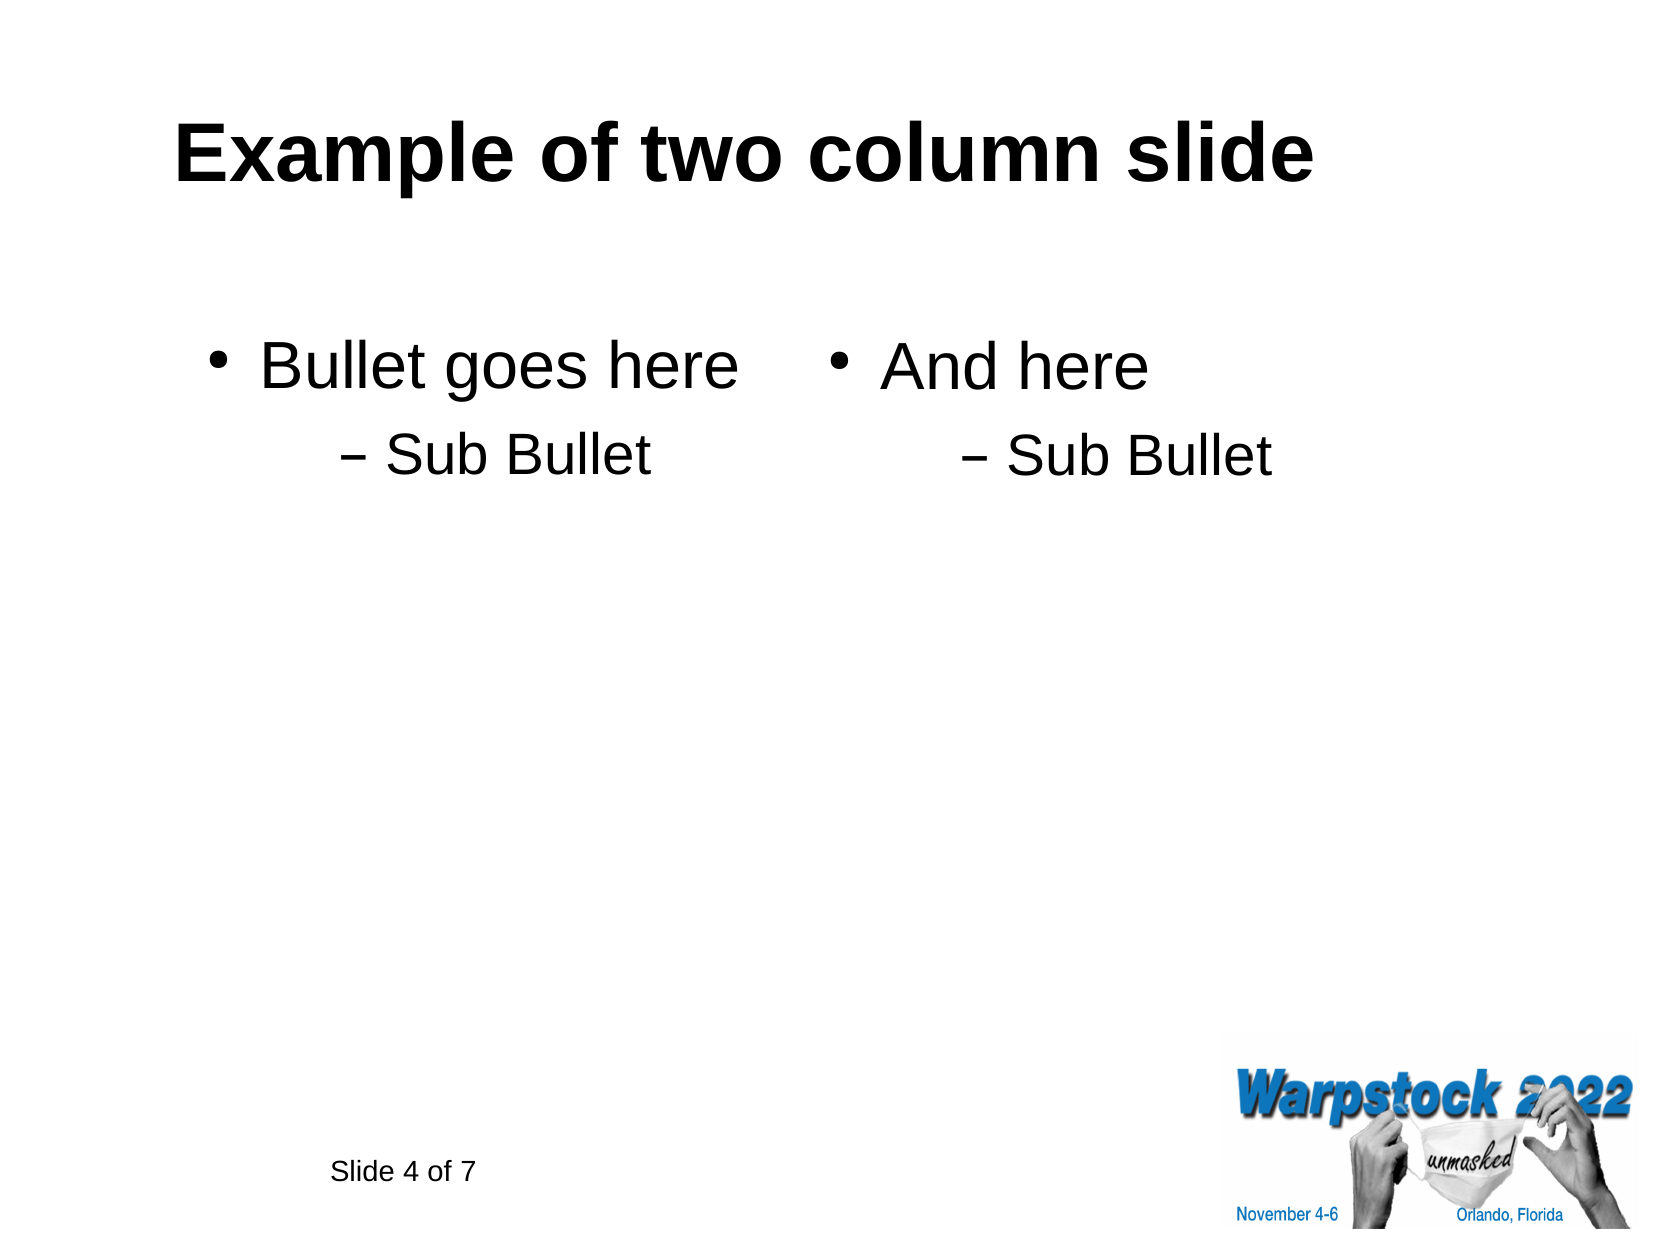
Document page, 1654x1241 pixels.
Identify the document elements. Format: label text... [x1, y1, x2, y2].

title Example of two column slide [173, 49, 1420, 257]
picture [1222, 1033, 1639, 1229]
text_box And here Sub Bullet [795, 315, 1386, 924]
text_box Bullet goes here Sub Bullet [173, 314, 765, 924]
